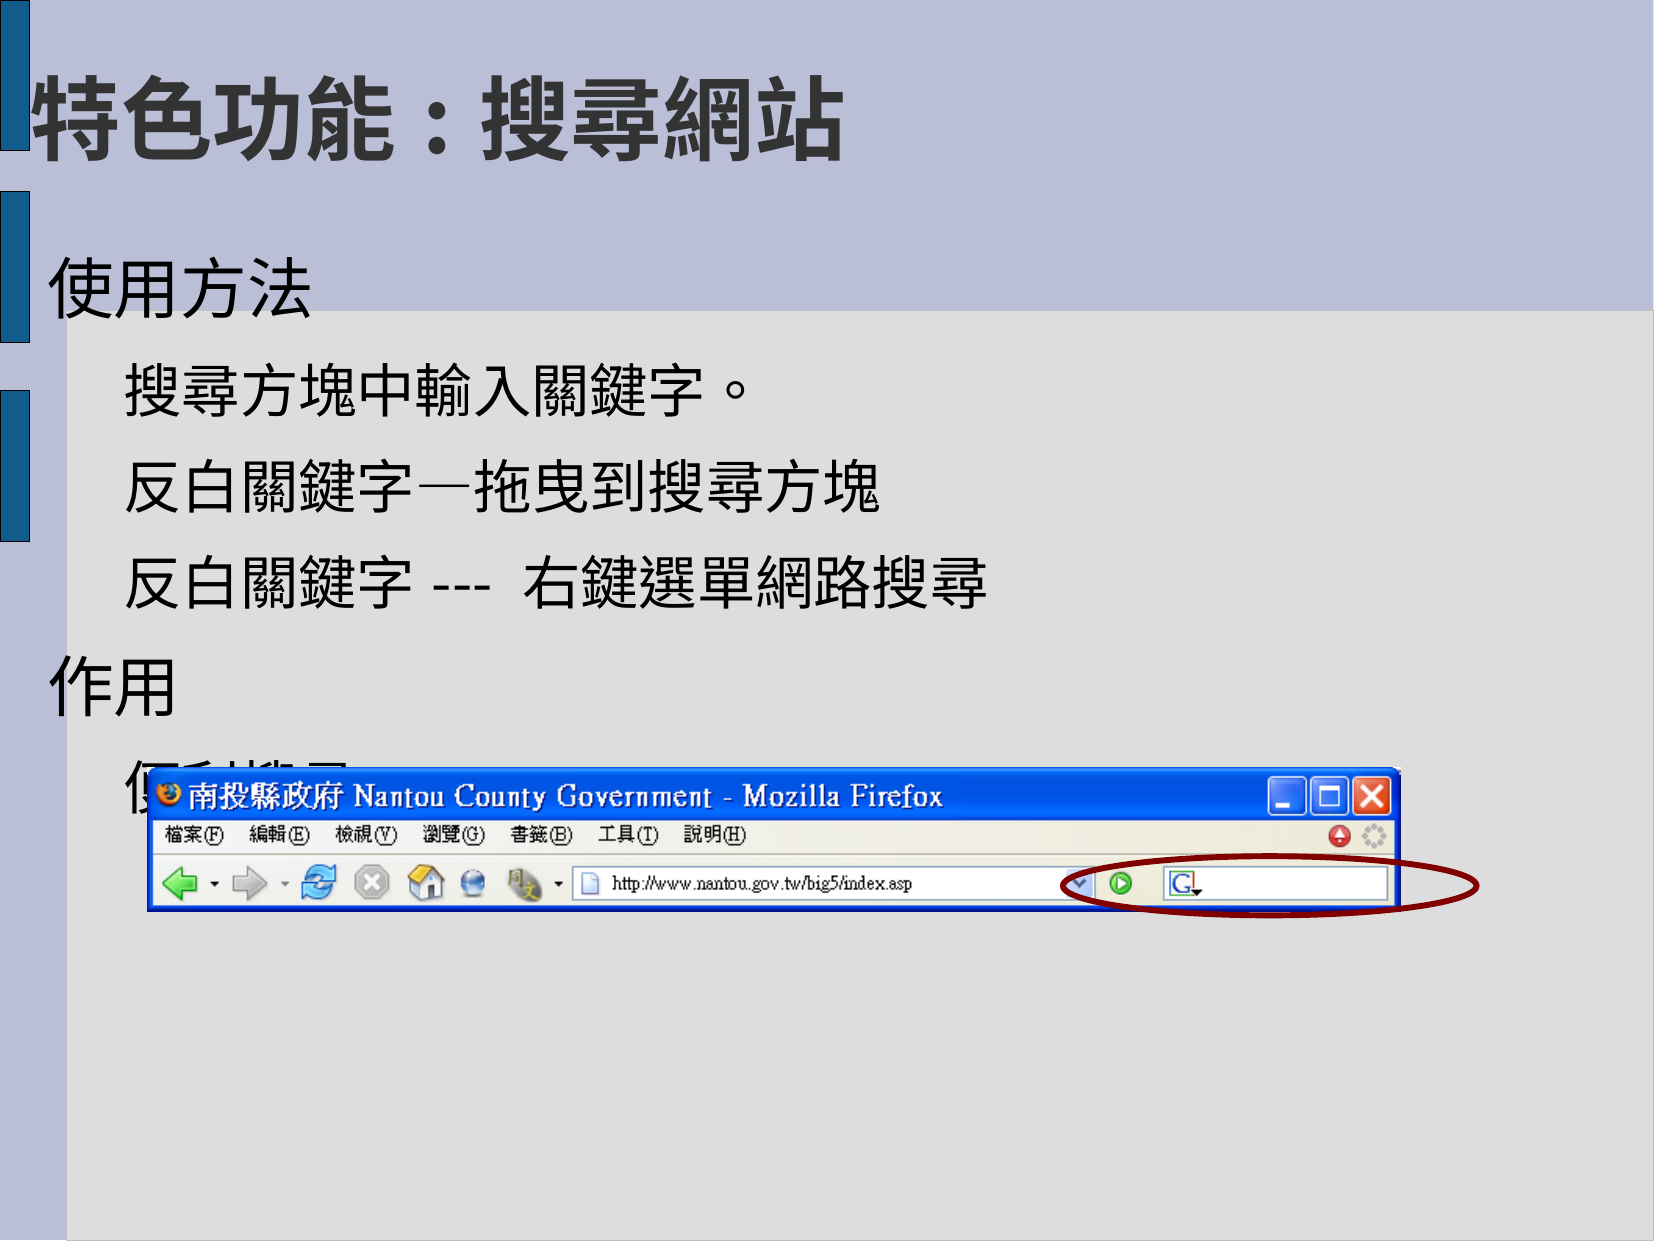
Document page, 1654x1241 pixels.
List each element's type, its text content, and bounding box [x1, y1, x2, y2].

picture [147, 767, 1401, 912]
picture [1067, 860, 1401, 912]
list 使用方法 搜尋方塊中輸入關鍵字。 反白關鍵字—拖曳到搜尋方塊 反白關鍵字--- 右鍵選單網路搜尋 作用 便利搜尋 [29, 236, 1506, 1152]
title 特色功能:搜尋網站 [29, 49, 1506, 178]
